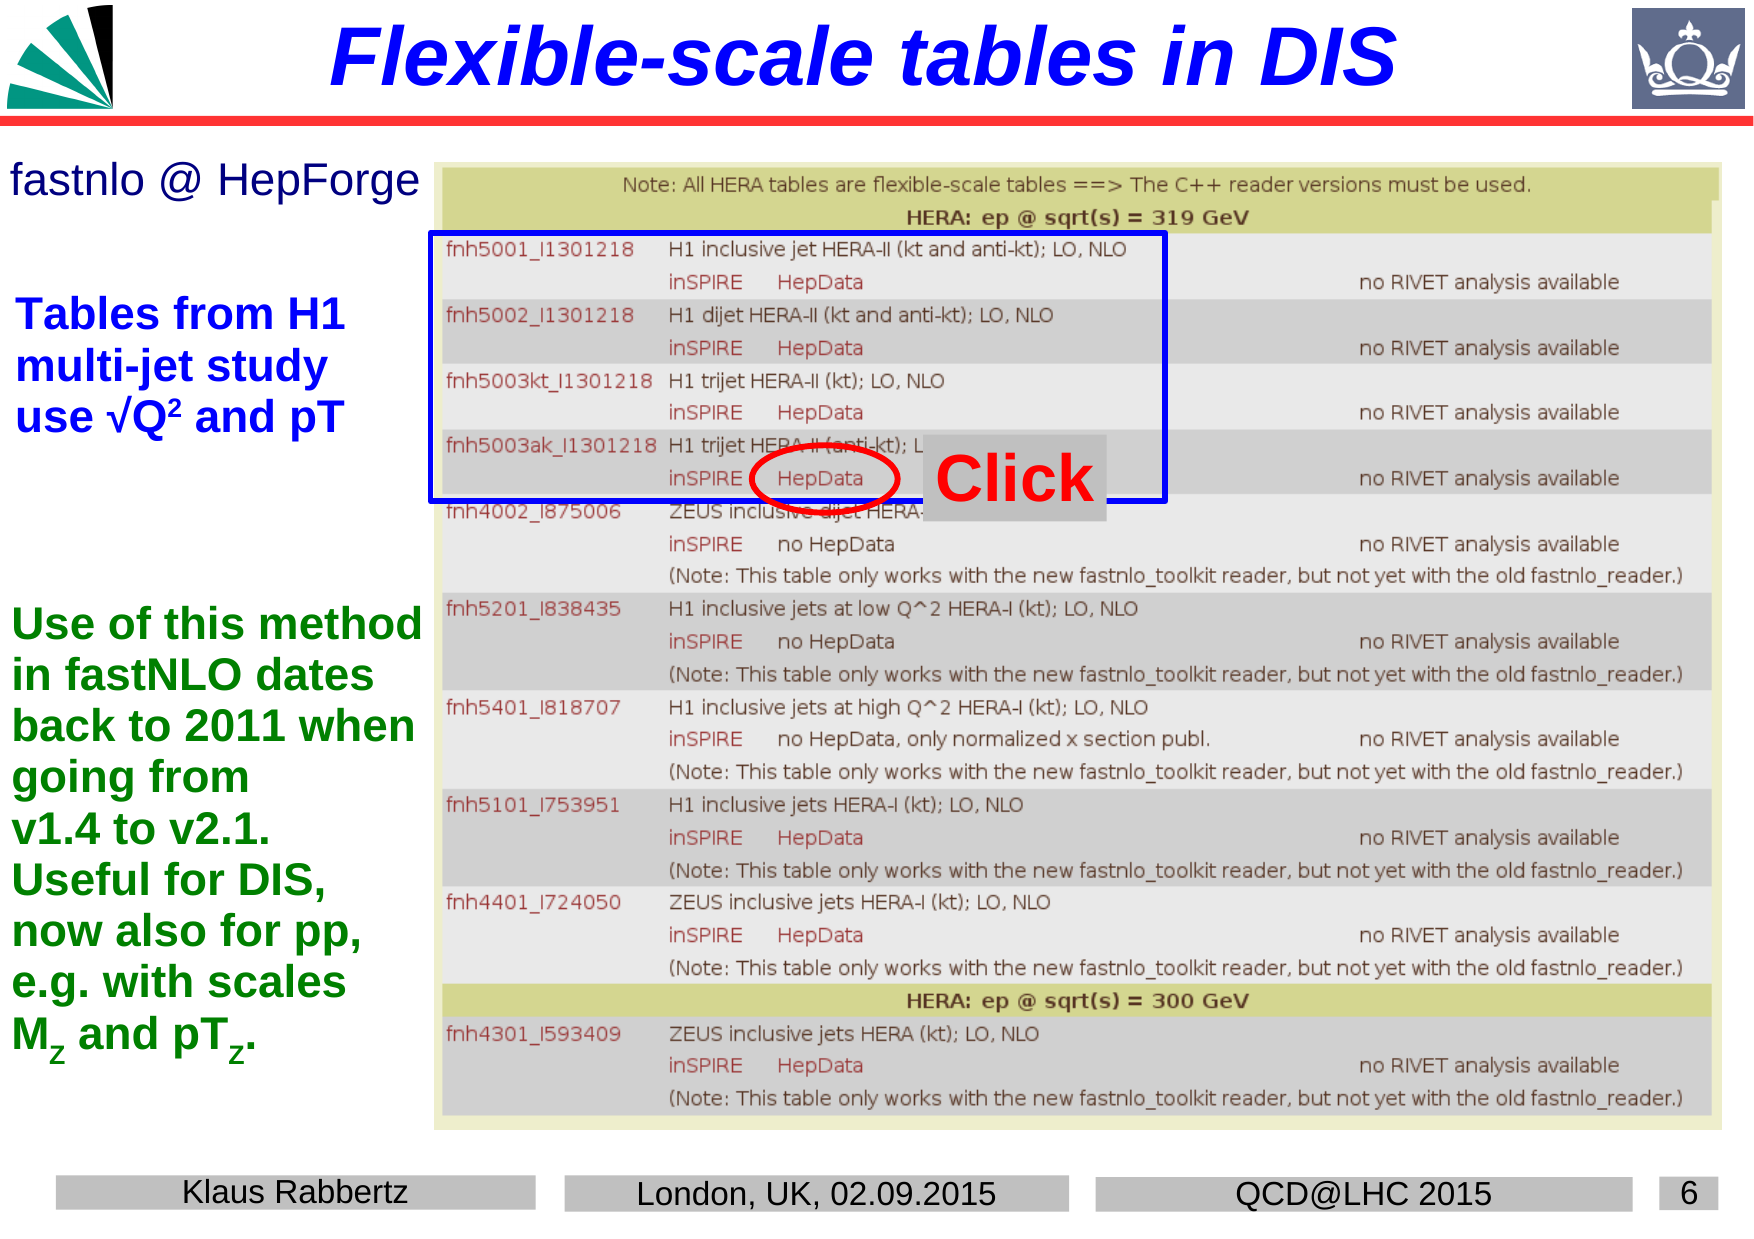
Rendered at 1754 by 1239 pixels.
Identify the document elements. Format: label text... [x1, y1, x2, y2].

text_box Tables from H1 multi-jet study use √Q2 and pT [3, 282, 383, 448]
picture [1632, 8, 1745, 109]
text_box Use of this method in fastNLO dates back to 2011 when going from v1.4 to v2.1. Useful for DIS, now also for pp, e.g. with scales MZ and pTZ. [0, 591, 438, 1138]
text_box Click [923, 434, 1107, 522]
picture [7, 5, 113, 110]
text_box fastnlo @ HepForge [0, 147, 440, 216]
picture [434, 162, 1722, 1130]
text_box [430, 232, 1166, 513]
title Flexible-scale tables in DIS [123, 0, 1606, 114]
